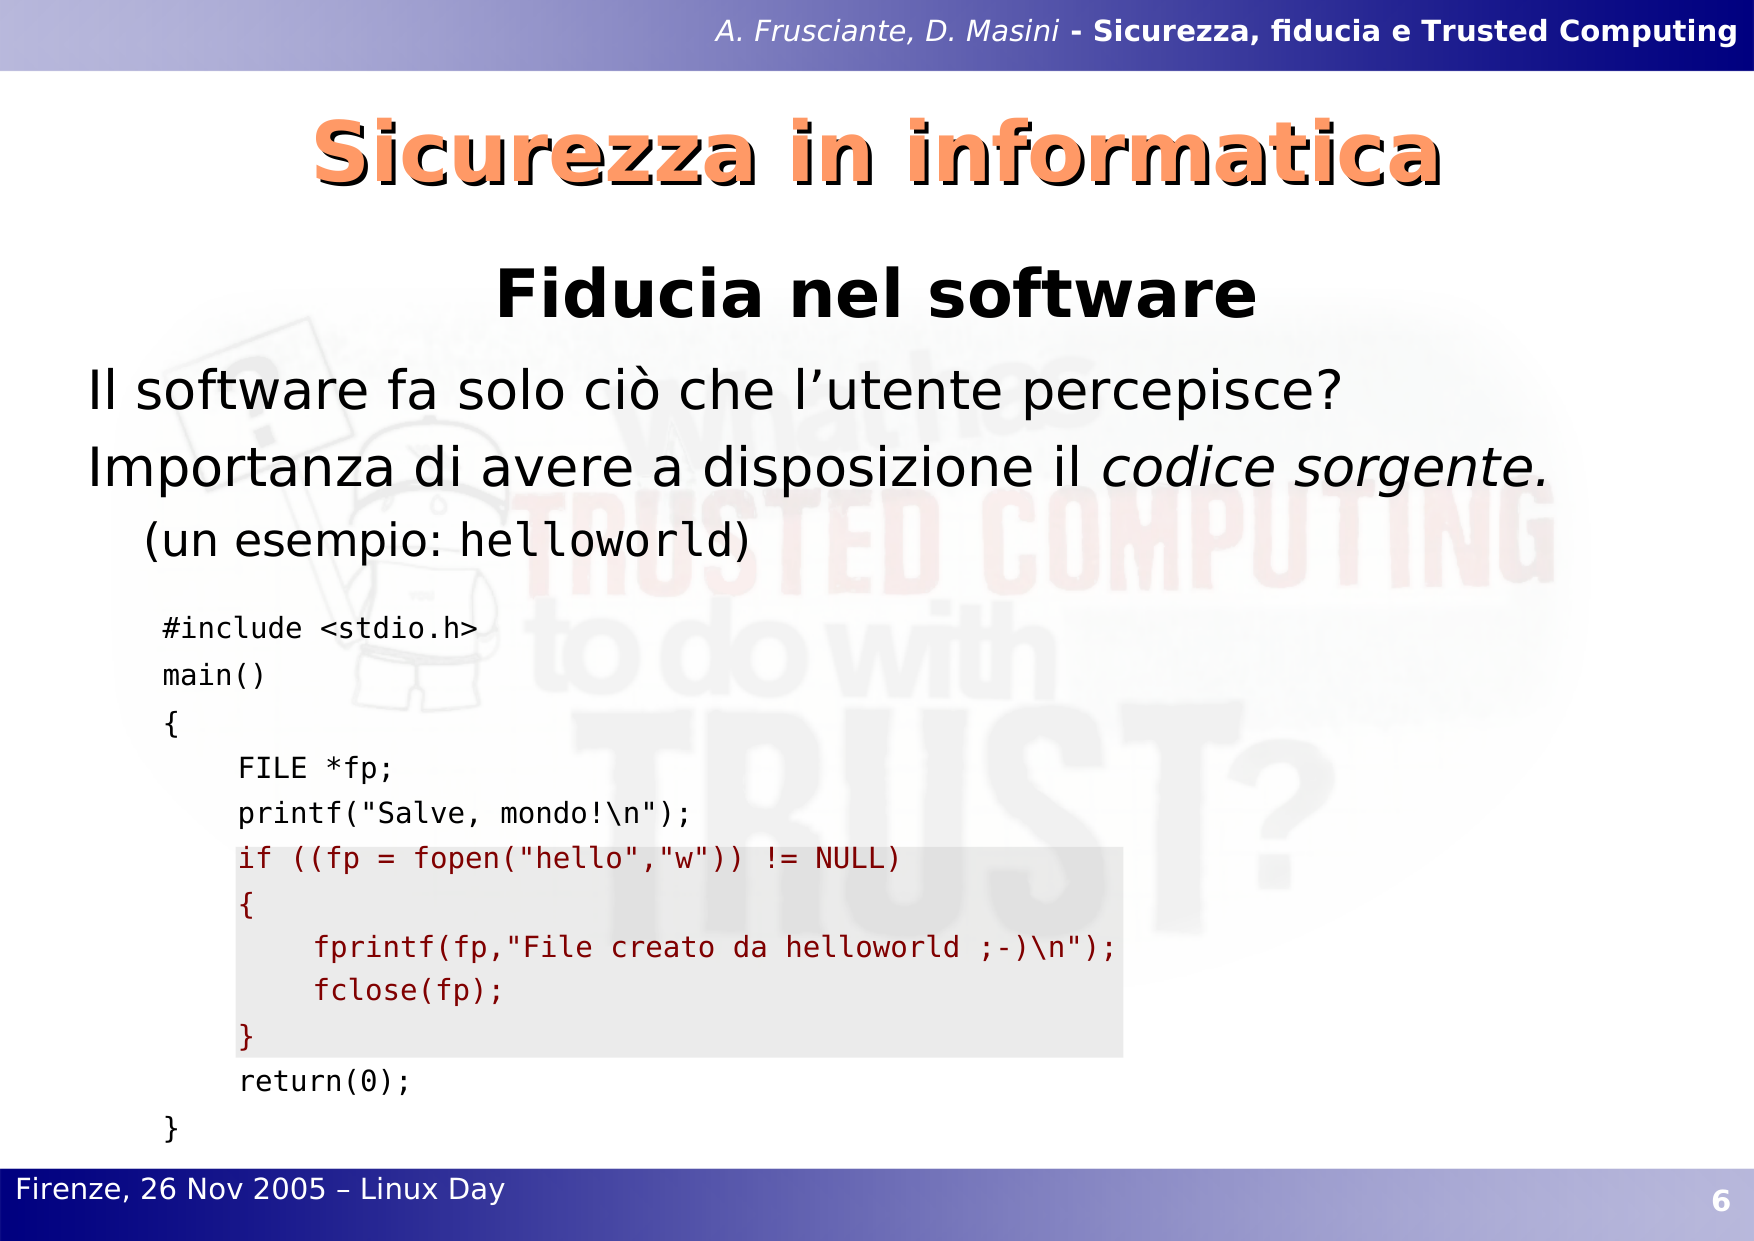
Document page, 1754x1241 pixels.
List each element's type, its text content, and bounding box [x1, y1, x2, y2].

text_box <numero> [1641, 1185, 1732, 1223]
text_box A. Frusciante, D. Masini - Sicurezza, fiducia e Trusted Computing [602, 7, 1754, 63]
title Sicurezza in informatica [87, 49, 1667, 257]
list Fiducia nel software Il software fa solo ciò che l’utente percepisce? Importanza di avere a disposizione il codice sorgente. (un esempio: helloworld) #include <stdio.h> main() { FILE *fp; printf("Salve, mondo!\n"); if ((fp = fopen("hello","w")) != NULL) { fprintf(fp,"File creato da helloworld ;-)\n"); fclose(fp); } return(0); } [87, 258, 1667, 1149]
text_box Firenze, 26 Nov 2005 – Linux Day [0, 1175, 763, 1234]
picture [0, 0, 1754, 1241]
